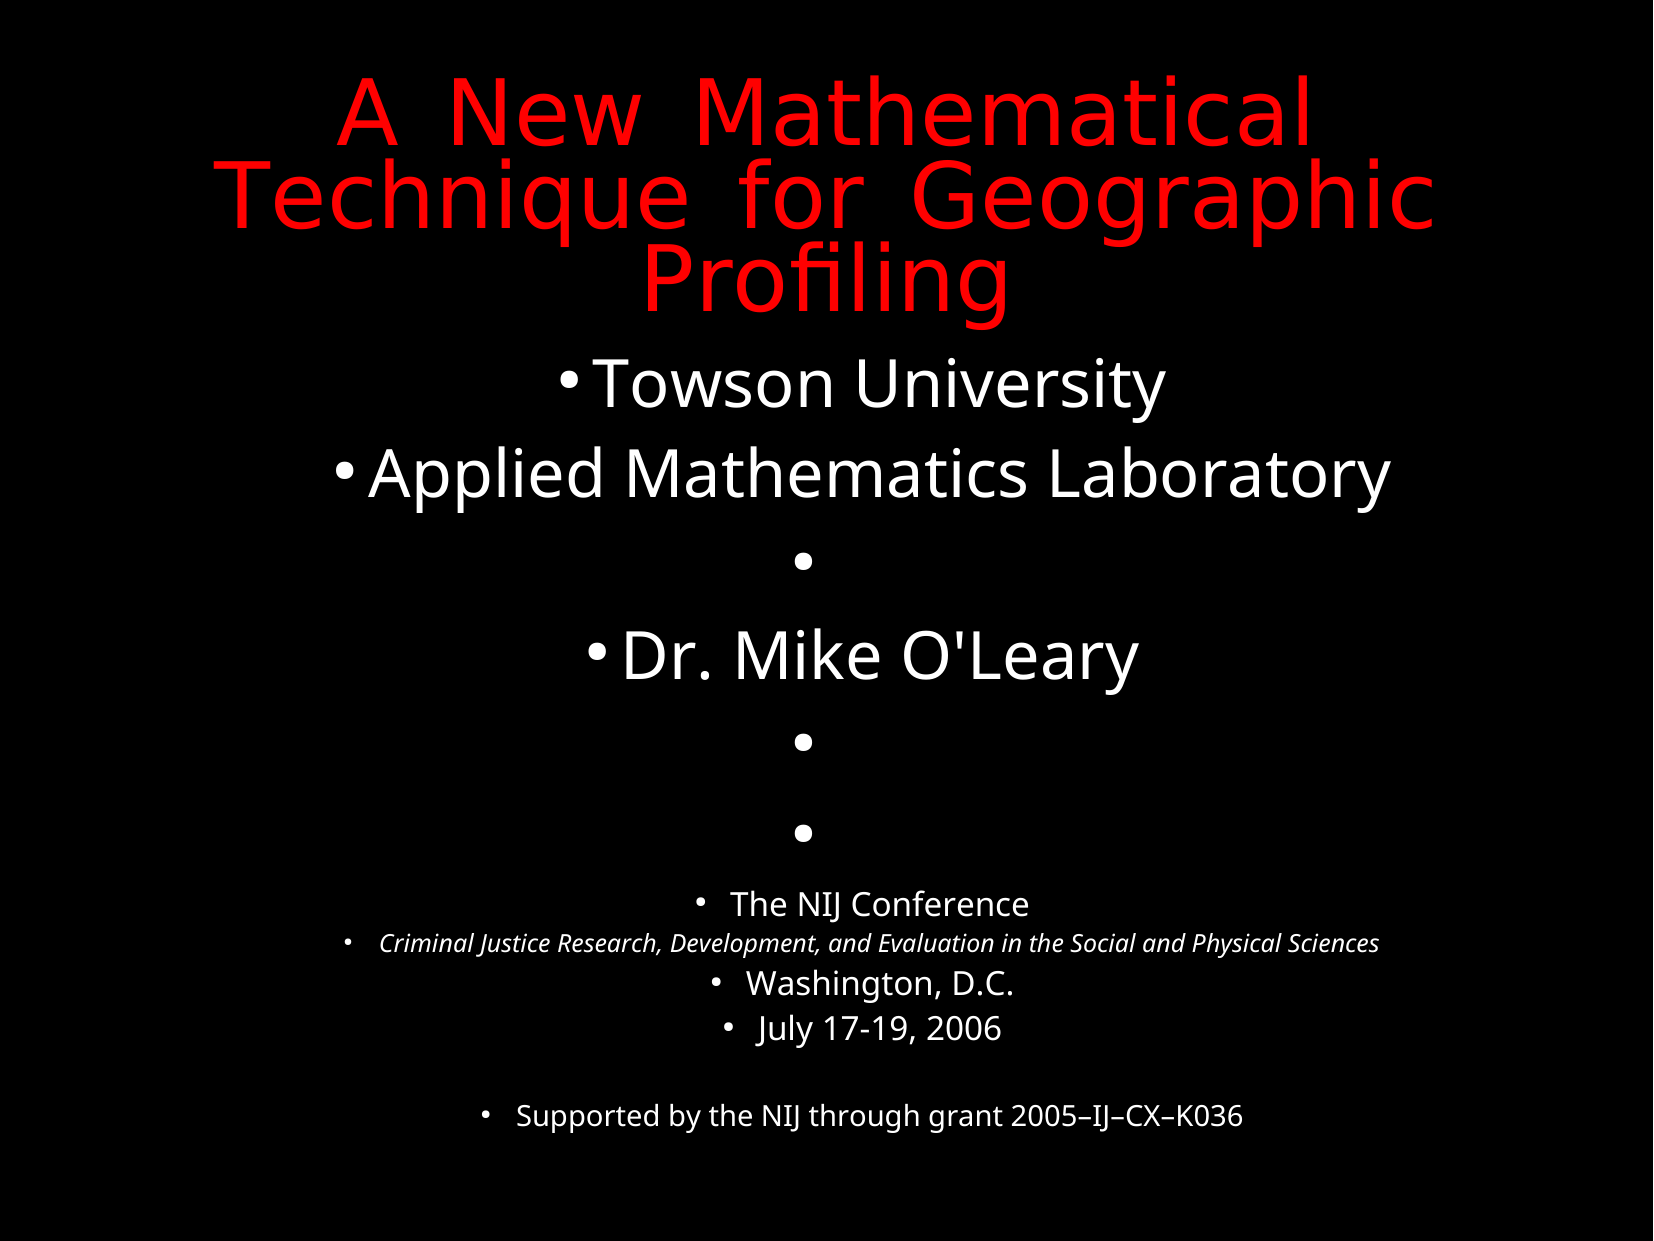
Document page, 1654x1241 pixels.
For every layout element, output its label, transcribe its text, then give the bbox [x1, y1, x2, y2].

title [838, 203, 1653, 426]
title A New Mathematical Technique for Geographic Profiling [121, 95, 1533, 318]
subtitle Towson University Applied Mathematics Laboratory Dr. Mike O'Leary The NIJ Conference Criminal Justice Research, Development, and Evaluation in the Social and Physical Sciences Washington, D.C. July 17-19, 2006 Supported by the NIJ through grant 2005–IJ–CX–K036 [121, 344, 1533, 1127]
